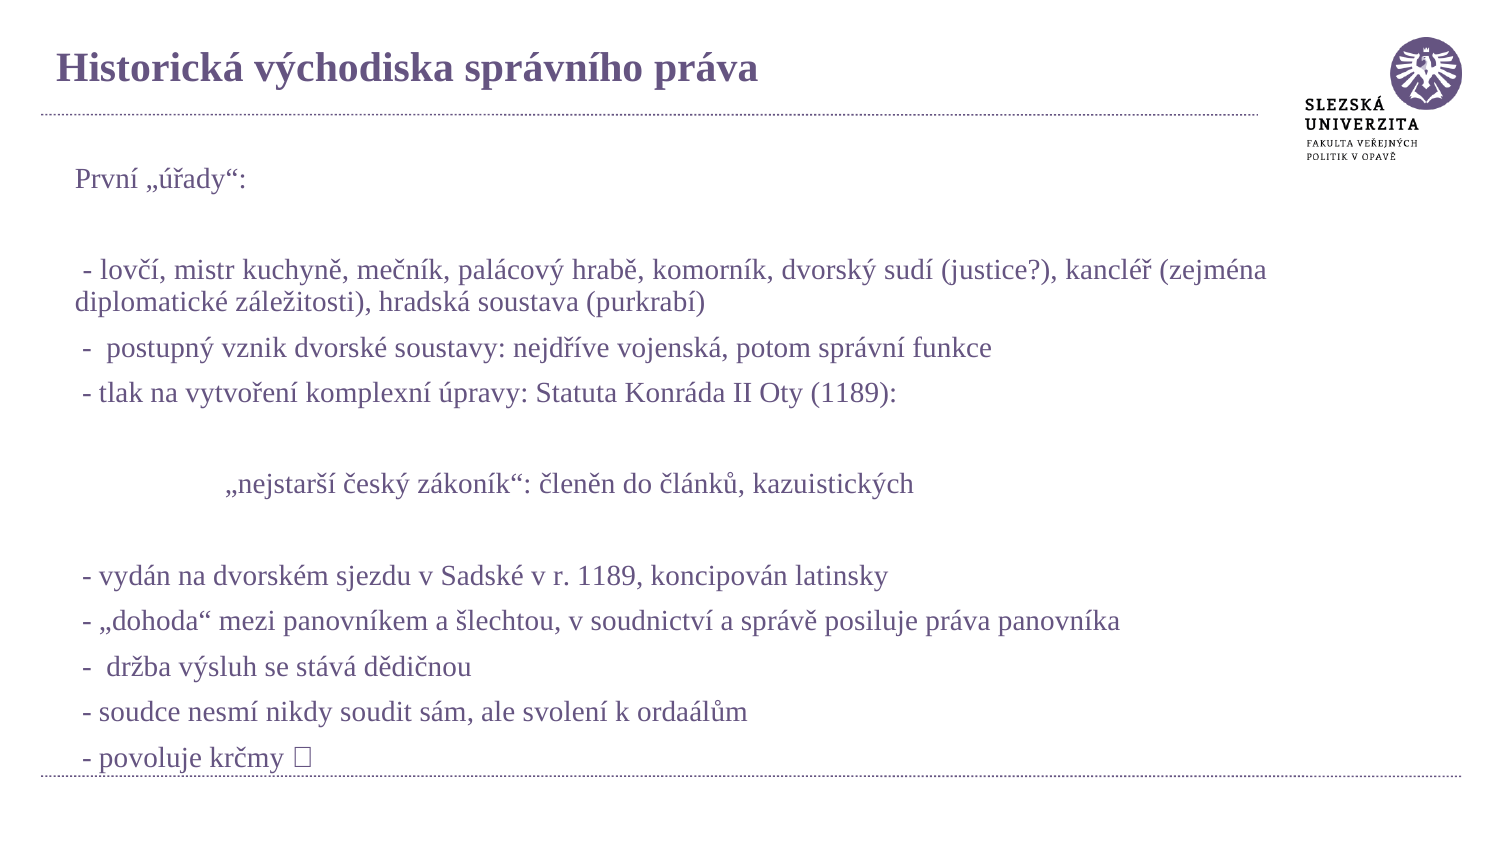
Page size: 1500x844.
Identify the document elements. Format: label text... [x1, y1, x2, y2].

text_box První „úřady“: - lovčí, mistr kuchyně, mečník, palácový hrabě, komorník, dvorský sudí (justice?), kancléř (zejména diplomatické záležitosti), hradská soustava (purkrabí) - postupný vznik dvorské soustavy: nejdříve vojenská, potom správní funkce - tlak na vytvoření komplexní úpravy: Statuta Konráda II Oty (1189): „nejstarší český zákoník“: členěn do článků, kazuistických - vydán na dvorském sjezdu v Sadské v r. 1189, koncipován latinsky - „dohoda“ mezi panovníkem a šlechtou, v soudnictví a správě posiluje práva panovníka - držba výsluh se stává dědičnou - soudce nesmí nikdy soudit sám, ale svolení k ordaálům - povoluje krčmy  [59, 154, 1284, 812]
title Historická východiska správního práva [41, 32, 786, 116]
